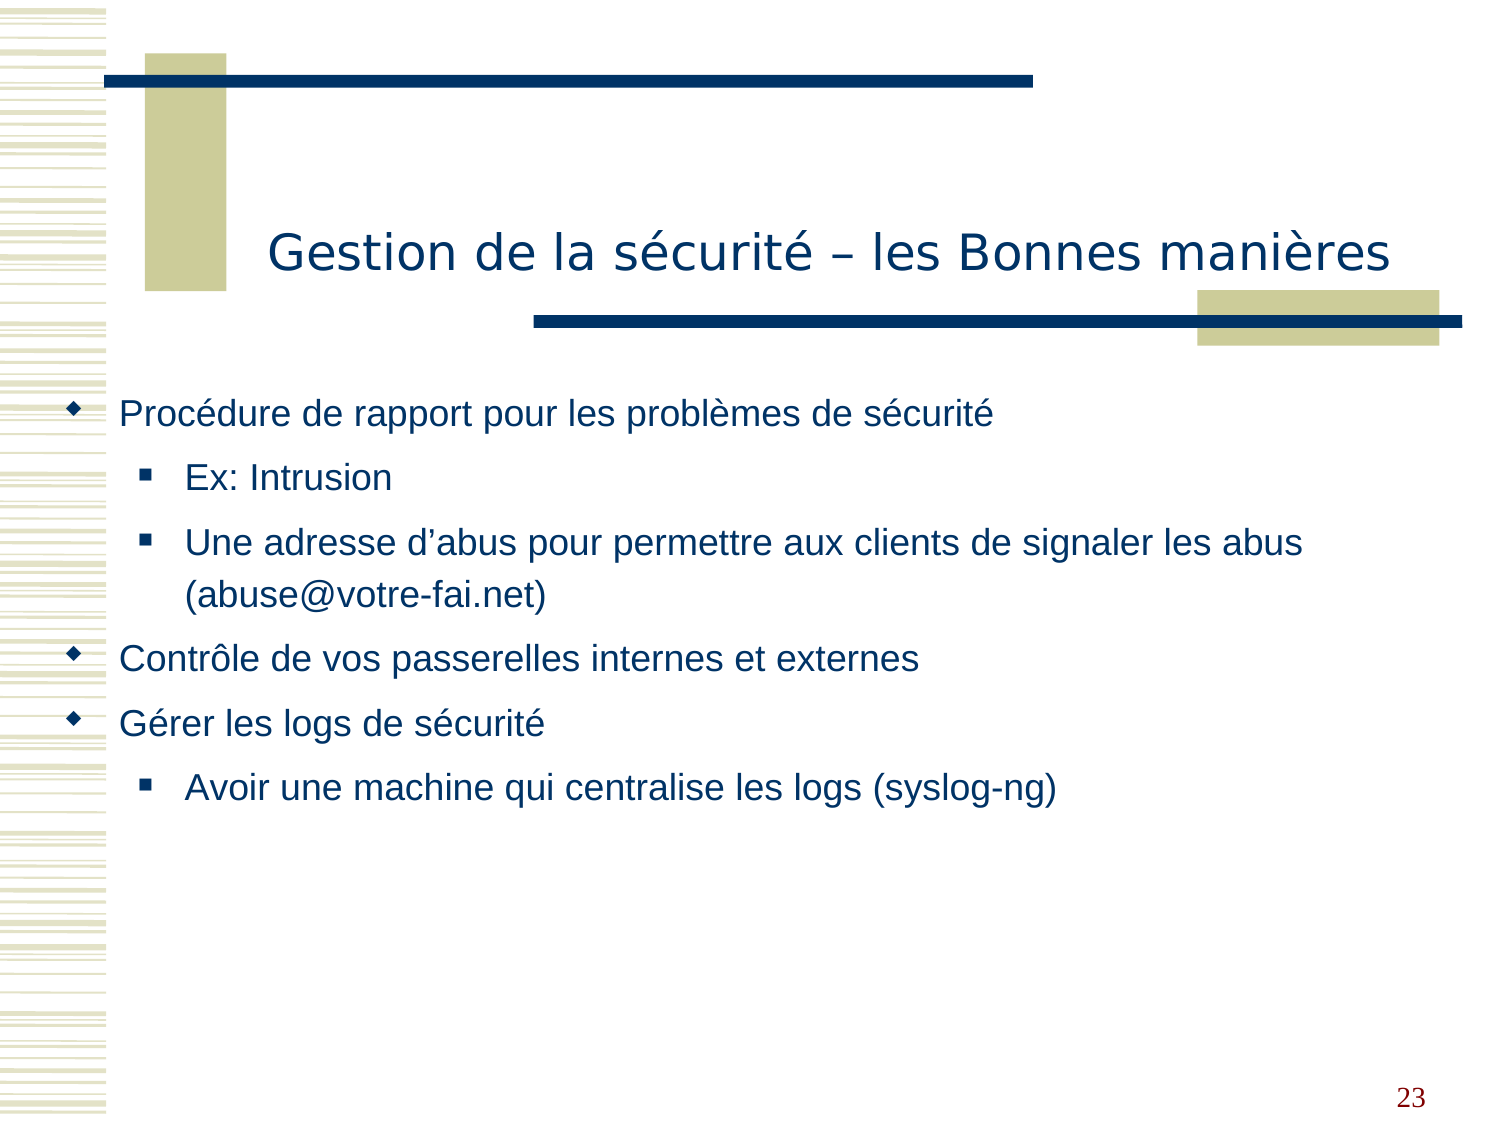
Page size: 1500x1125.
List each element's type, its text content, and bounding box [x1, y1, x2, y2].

list Procédure de rapport pour les problèmes de sécurité Ex: Intrusion Une adresse d’abus pour permettre aux clients de signaler les abus (abuse@votre-fai.net) Contrôle de vos passerelles internes et externes Gérer les logs de sécurité Avoir une machine qui centralise les logs (syslog-ng) [48, 375, 1449, 988]
title Gestion de la sécurité – les Bonnes manières [225, 84, 1436, 288]
